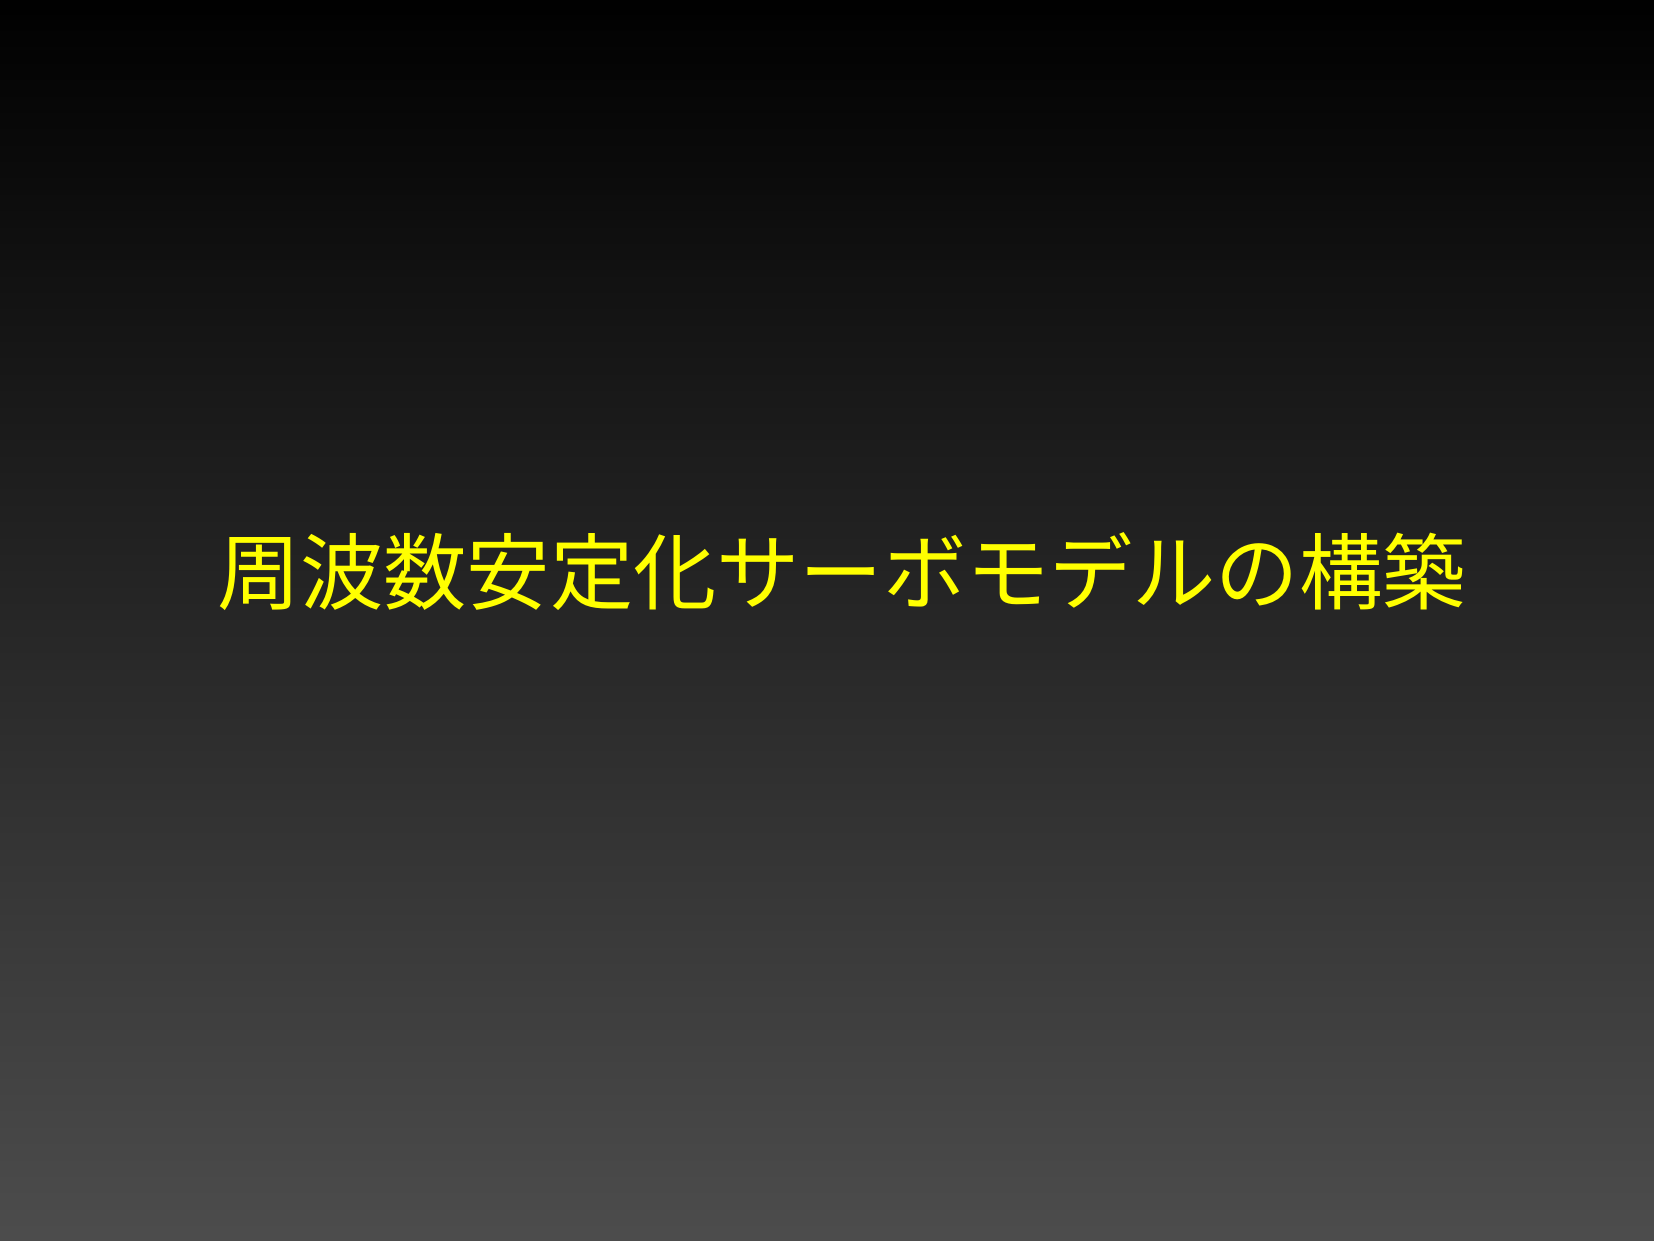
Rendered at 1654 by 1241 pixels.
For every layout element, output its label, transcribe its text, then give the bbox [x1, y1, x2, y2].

text_box 周波数安定化サーボモデルの構築 [202, 499, 1452, 598]
